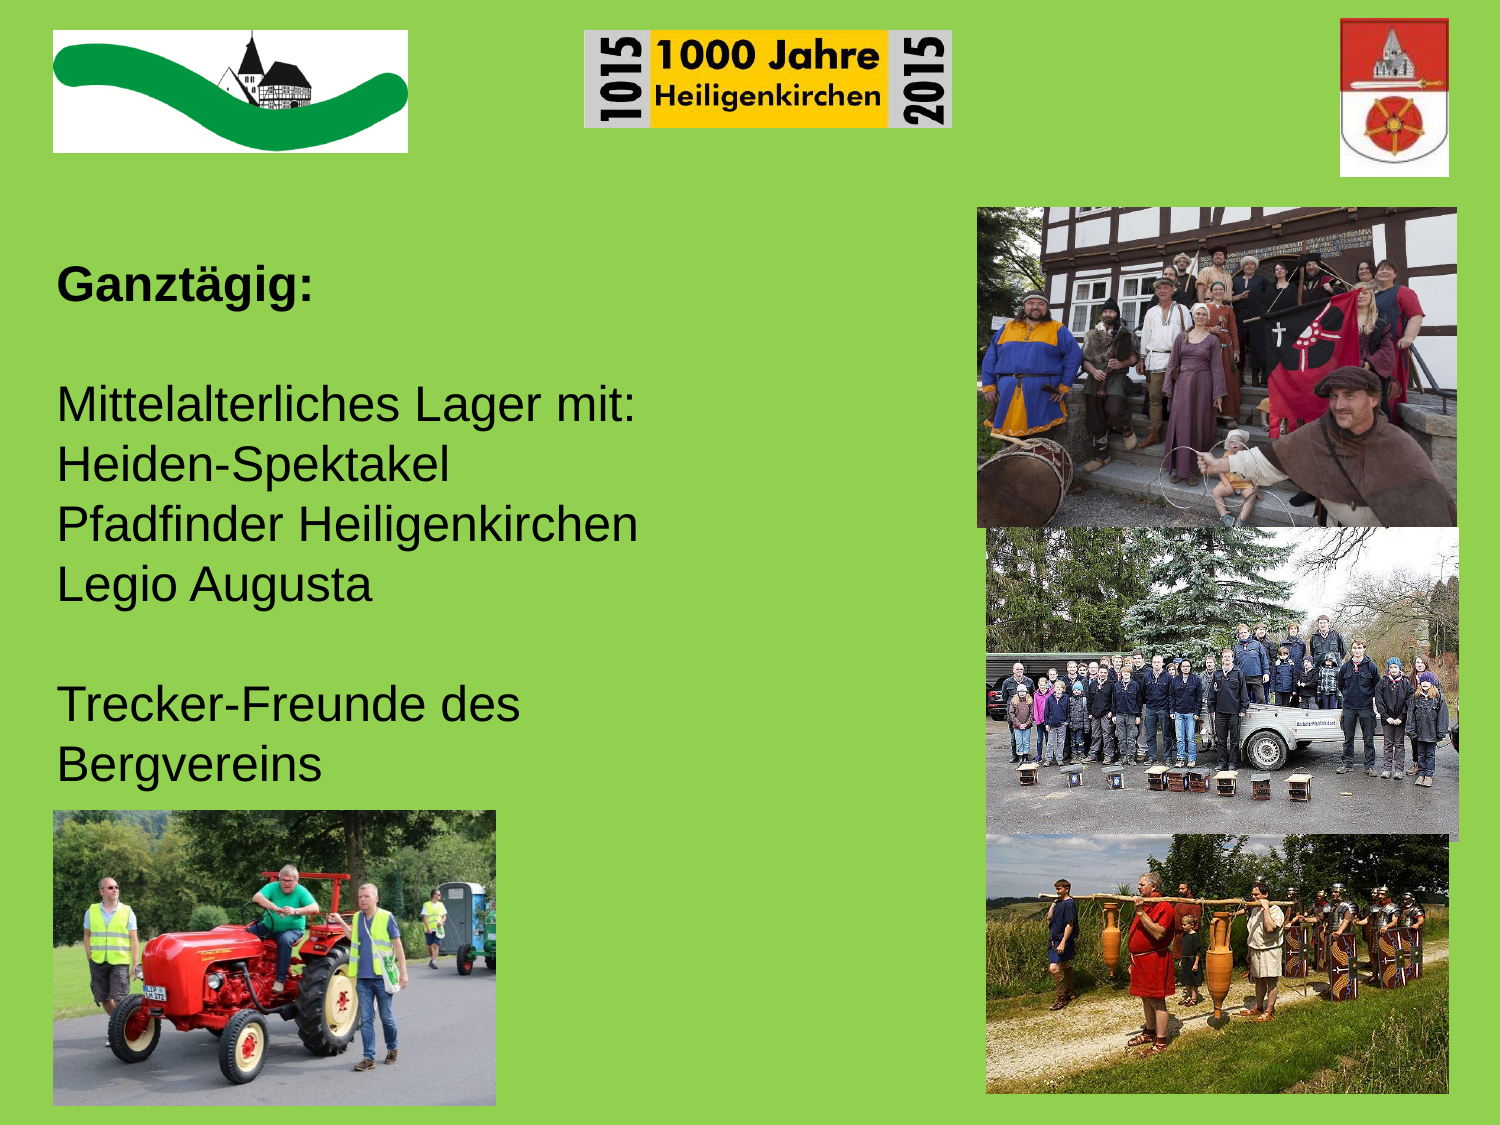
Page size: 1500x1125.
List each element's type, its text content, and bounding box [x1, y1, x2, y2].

picture [1340, 19, 1449, 177]
text_box Ganztägig: Mittelalterliches Lager mit: Heiden-Spektakel Pfadfinder Heiligenkirchen Legio Augusta Trecker-Freunde des Bergvereins [41, 243, 762, 804]
picture [53, 31, 408, 153]
picture [584, 31, 952, 128]
picture [977, 208, 1459, 1094]
picture [53, 810, 496, 1106]
